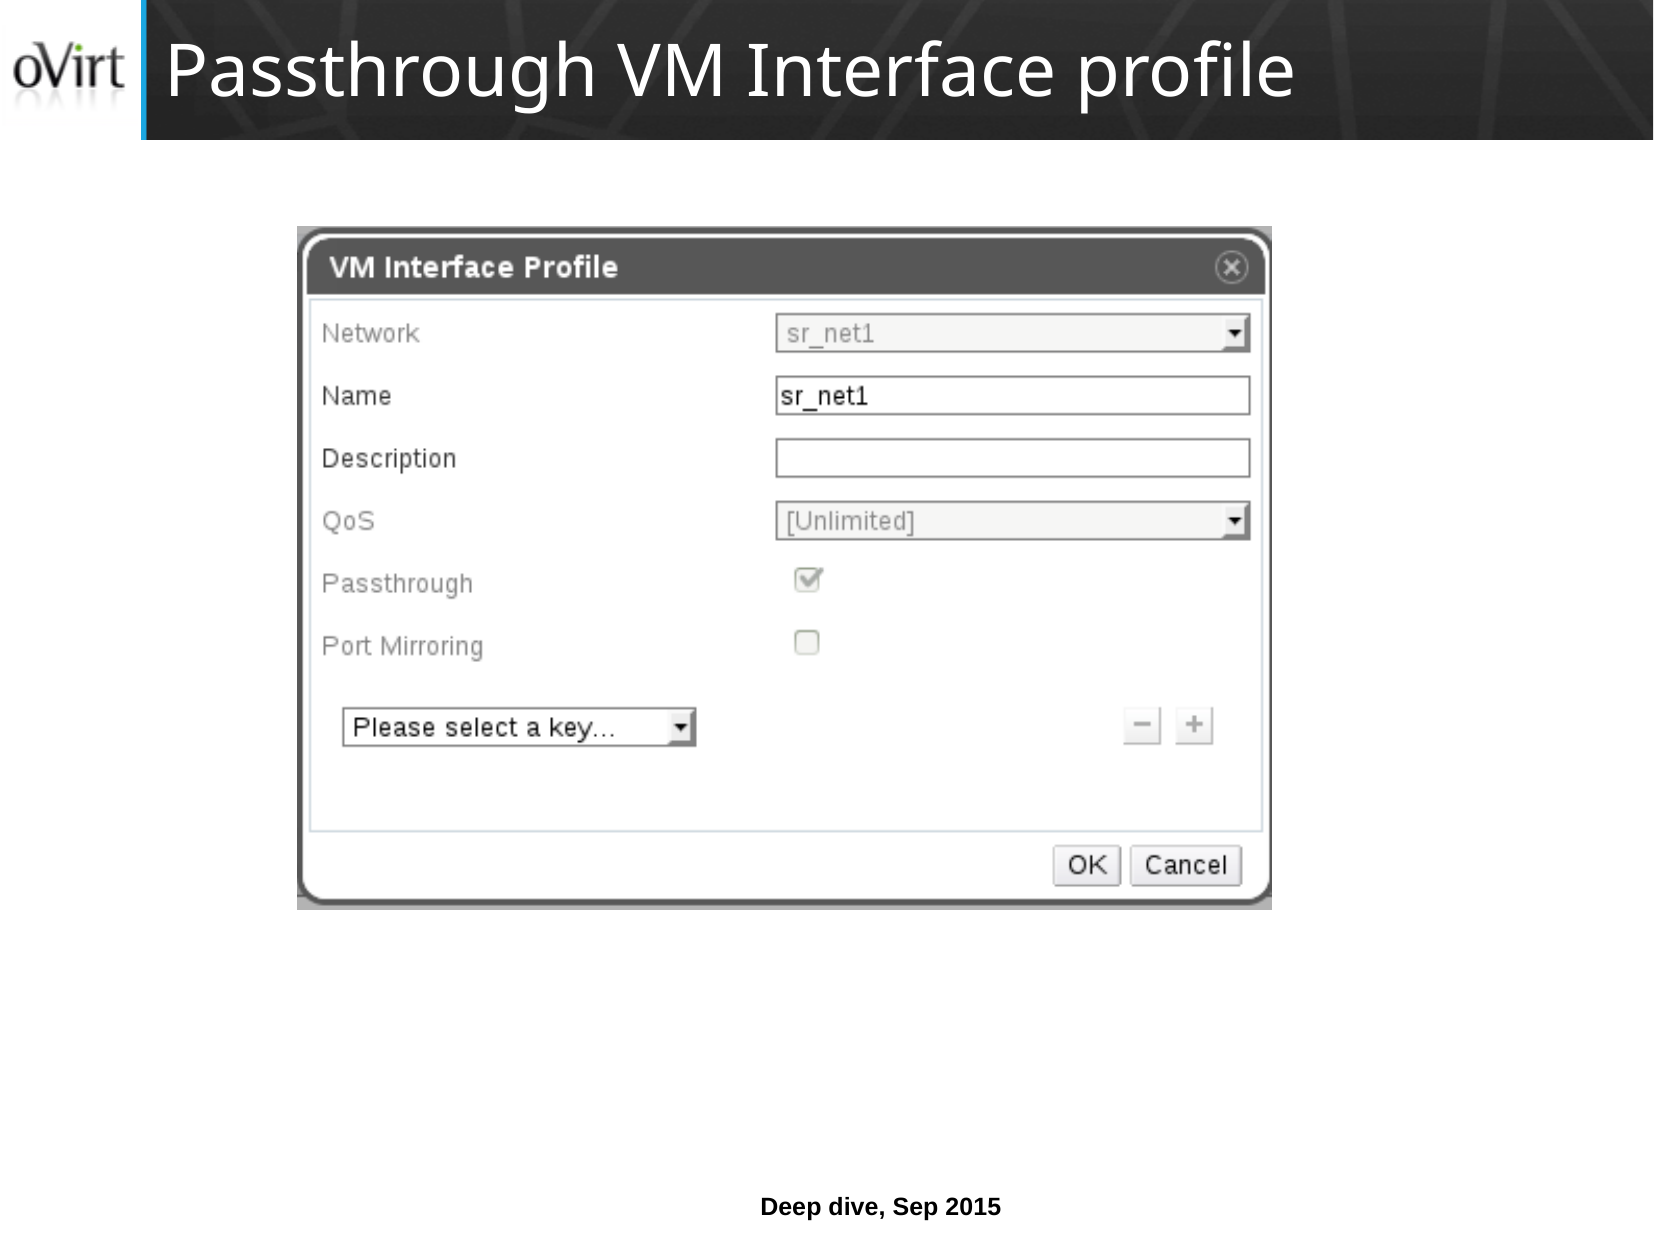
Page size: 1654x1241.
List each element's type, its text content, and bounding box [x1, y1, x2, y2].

picture [0, 0, 1654, 140]
title Passthrough VM Interface profile [164, 18, 1653, 119]
picture [297, 226, 1272, 910]
